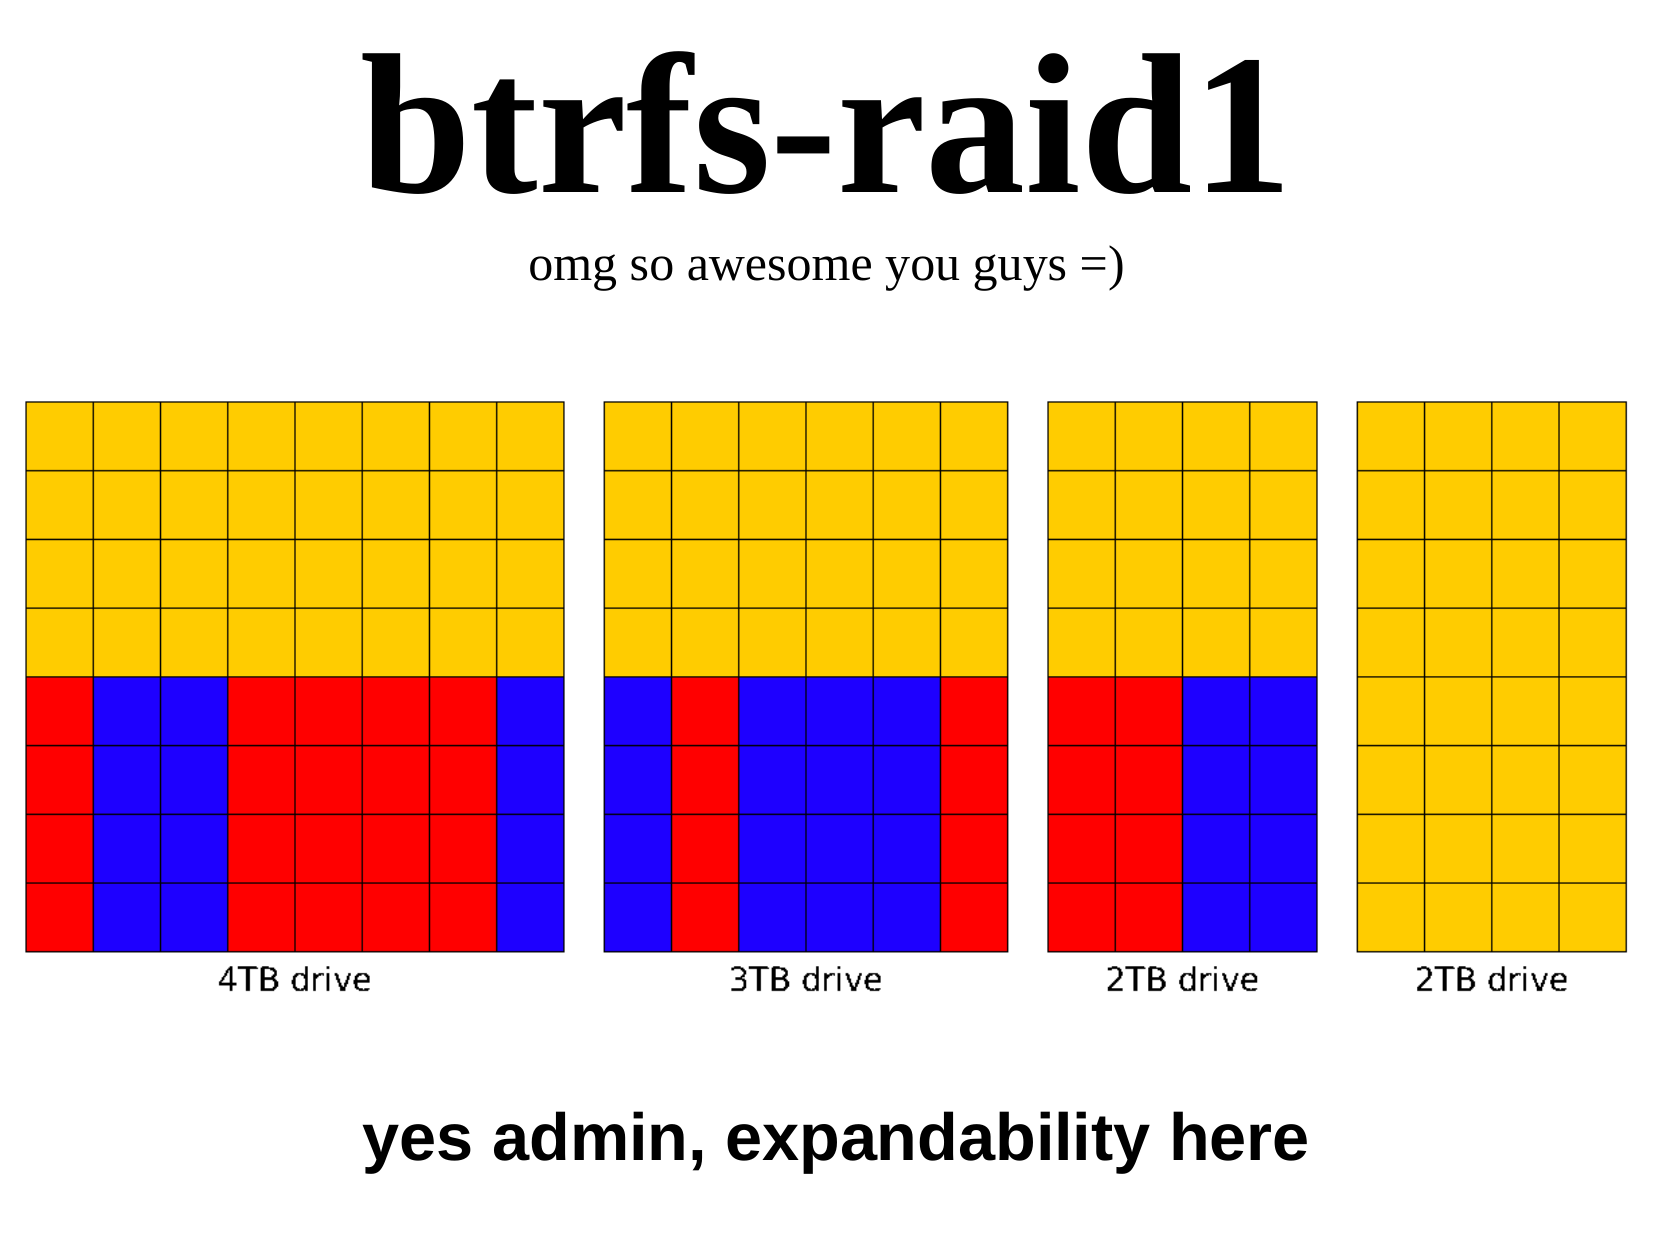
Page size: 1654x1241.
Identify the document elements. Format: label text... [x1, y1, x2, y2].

title btrfs-raid1 omg so awesome you guys =) [0, 14, 1654, 292]
table_header yes admin, expandability here [15, 1050, 1635, 1230]
picture [0, 374, 1654, 1021]
